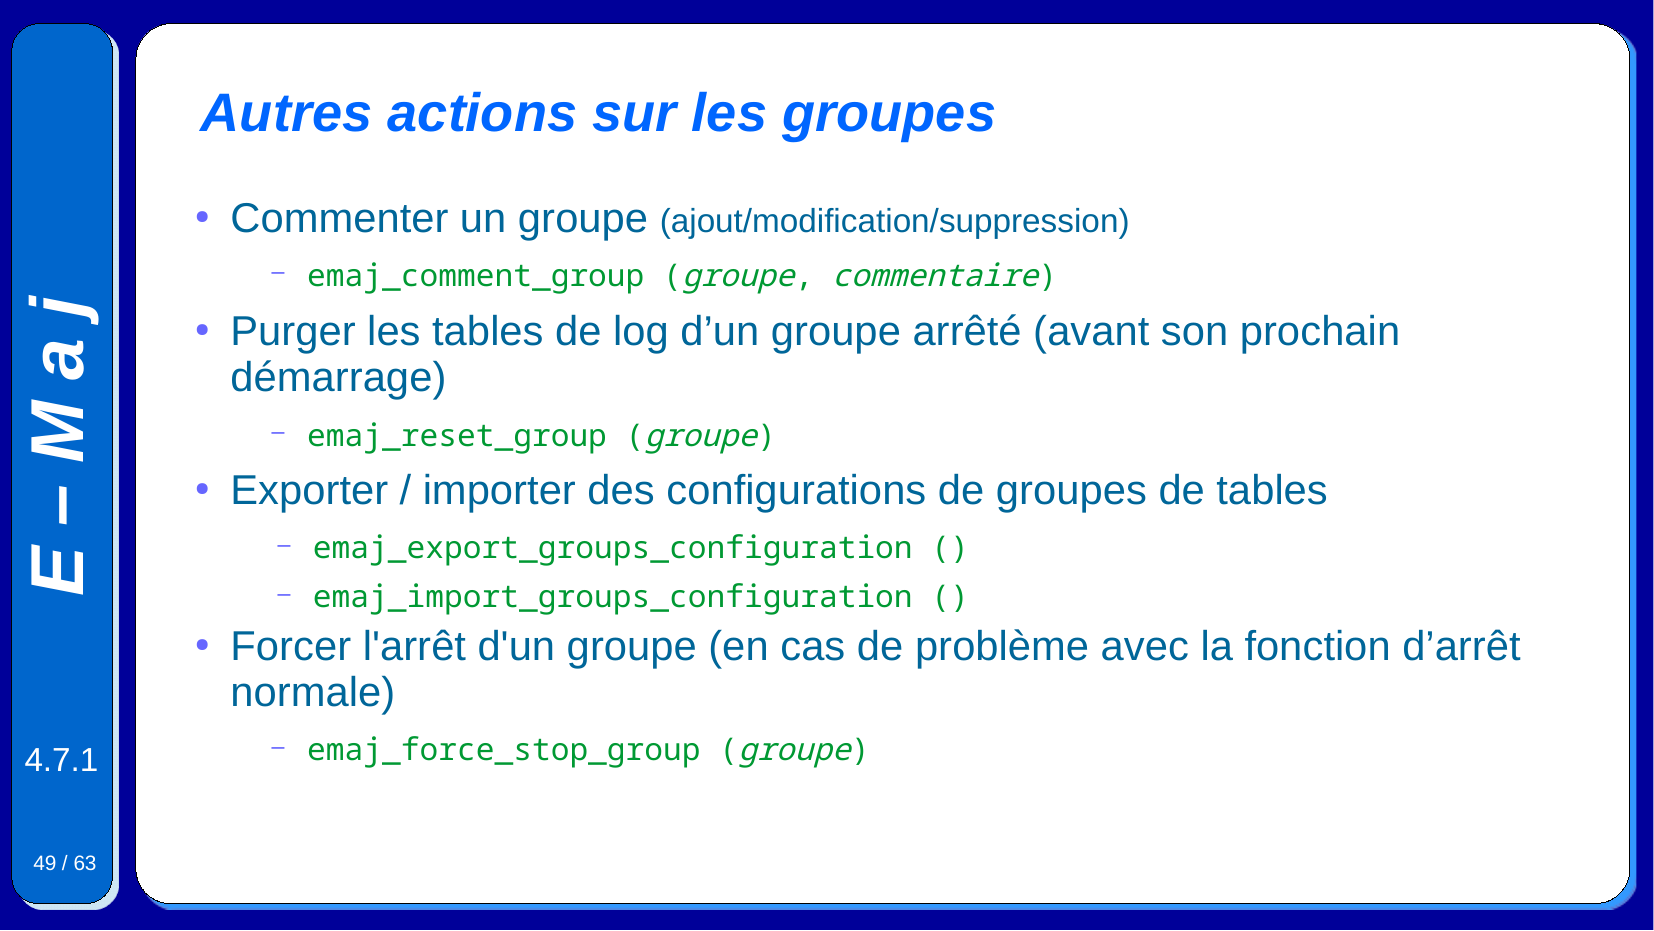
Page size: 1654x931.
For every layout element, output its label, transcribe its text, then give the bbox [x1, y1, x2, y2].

list Commenter un groupe (ajout/modification/suppression) emaj_comment_group (groupe, commentaire) Purger les tables de log d’un groupe arrêté (avant son prochain démarrage) emaj_reset_group (groupe) Exporter / importer des configurations de groupes de tables emaj_export_groups_configuration () emaj_import_groups_configuration () Forcer l'arrêt d'un groupe (en cas de problème avec la fonction d’arrêt normale) emaj_force_stop_group (groupe) [177, 194, 1587, 891]
title Autres actions sur les groupes [200, 34, 1575, 191]
